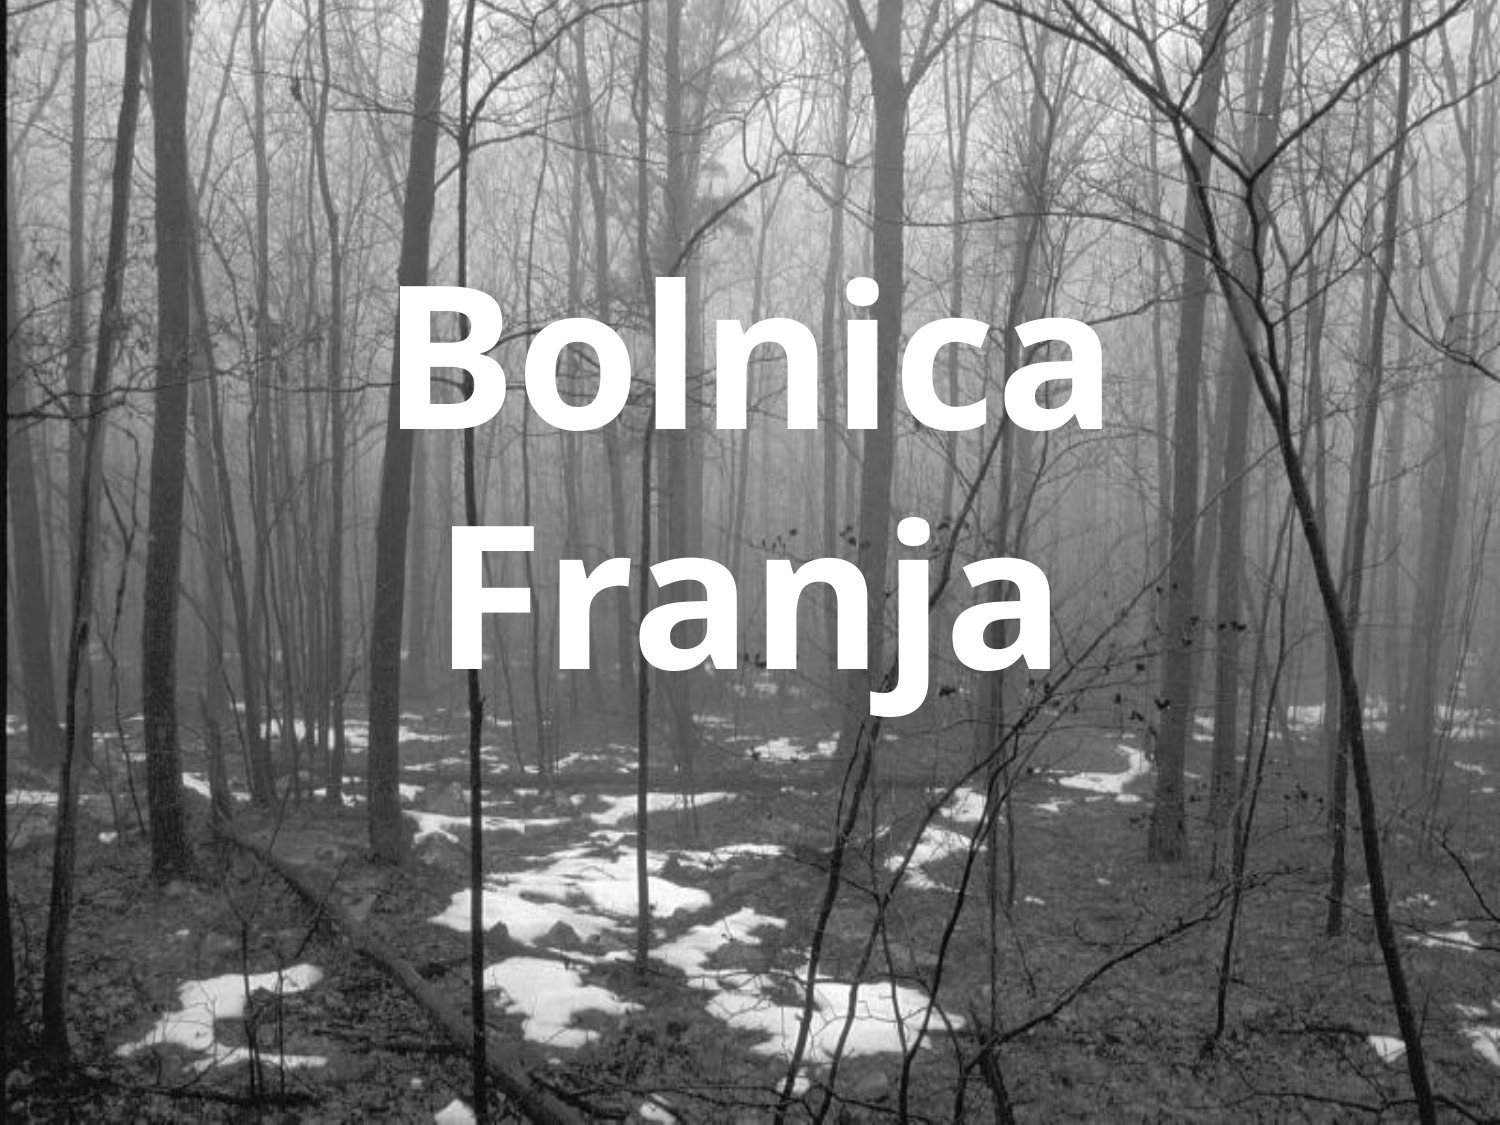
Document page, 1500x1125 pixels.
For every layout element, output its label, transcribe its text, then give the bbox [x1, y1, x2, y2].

title Bolnica Franja [112, 349, 1388, 591]
subtitle [336, 774, 1387, 1063]
picture [0, 0, 1500, 1125]
